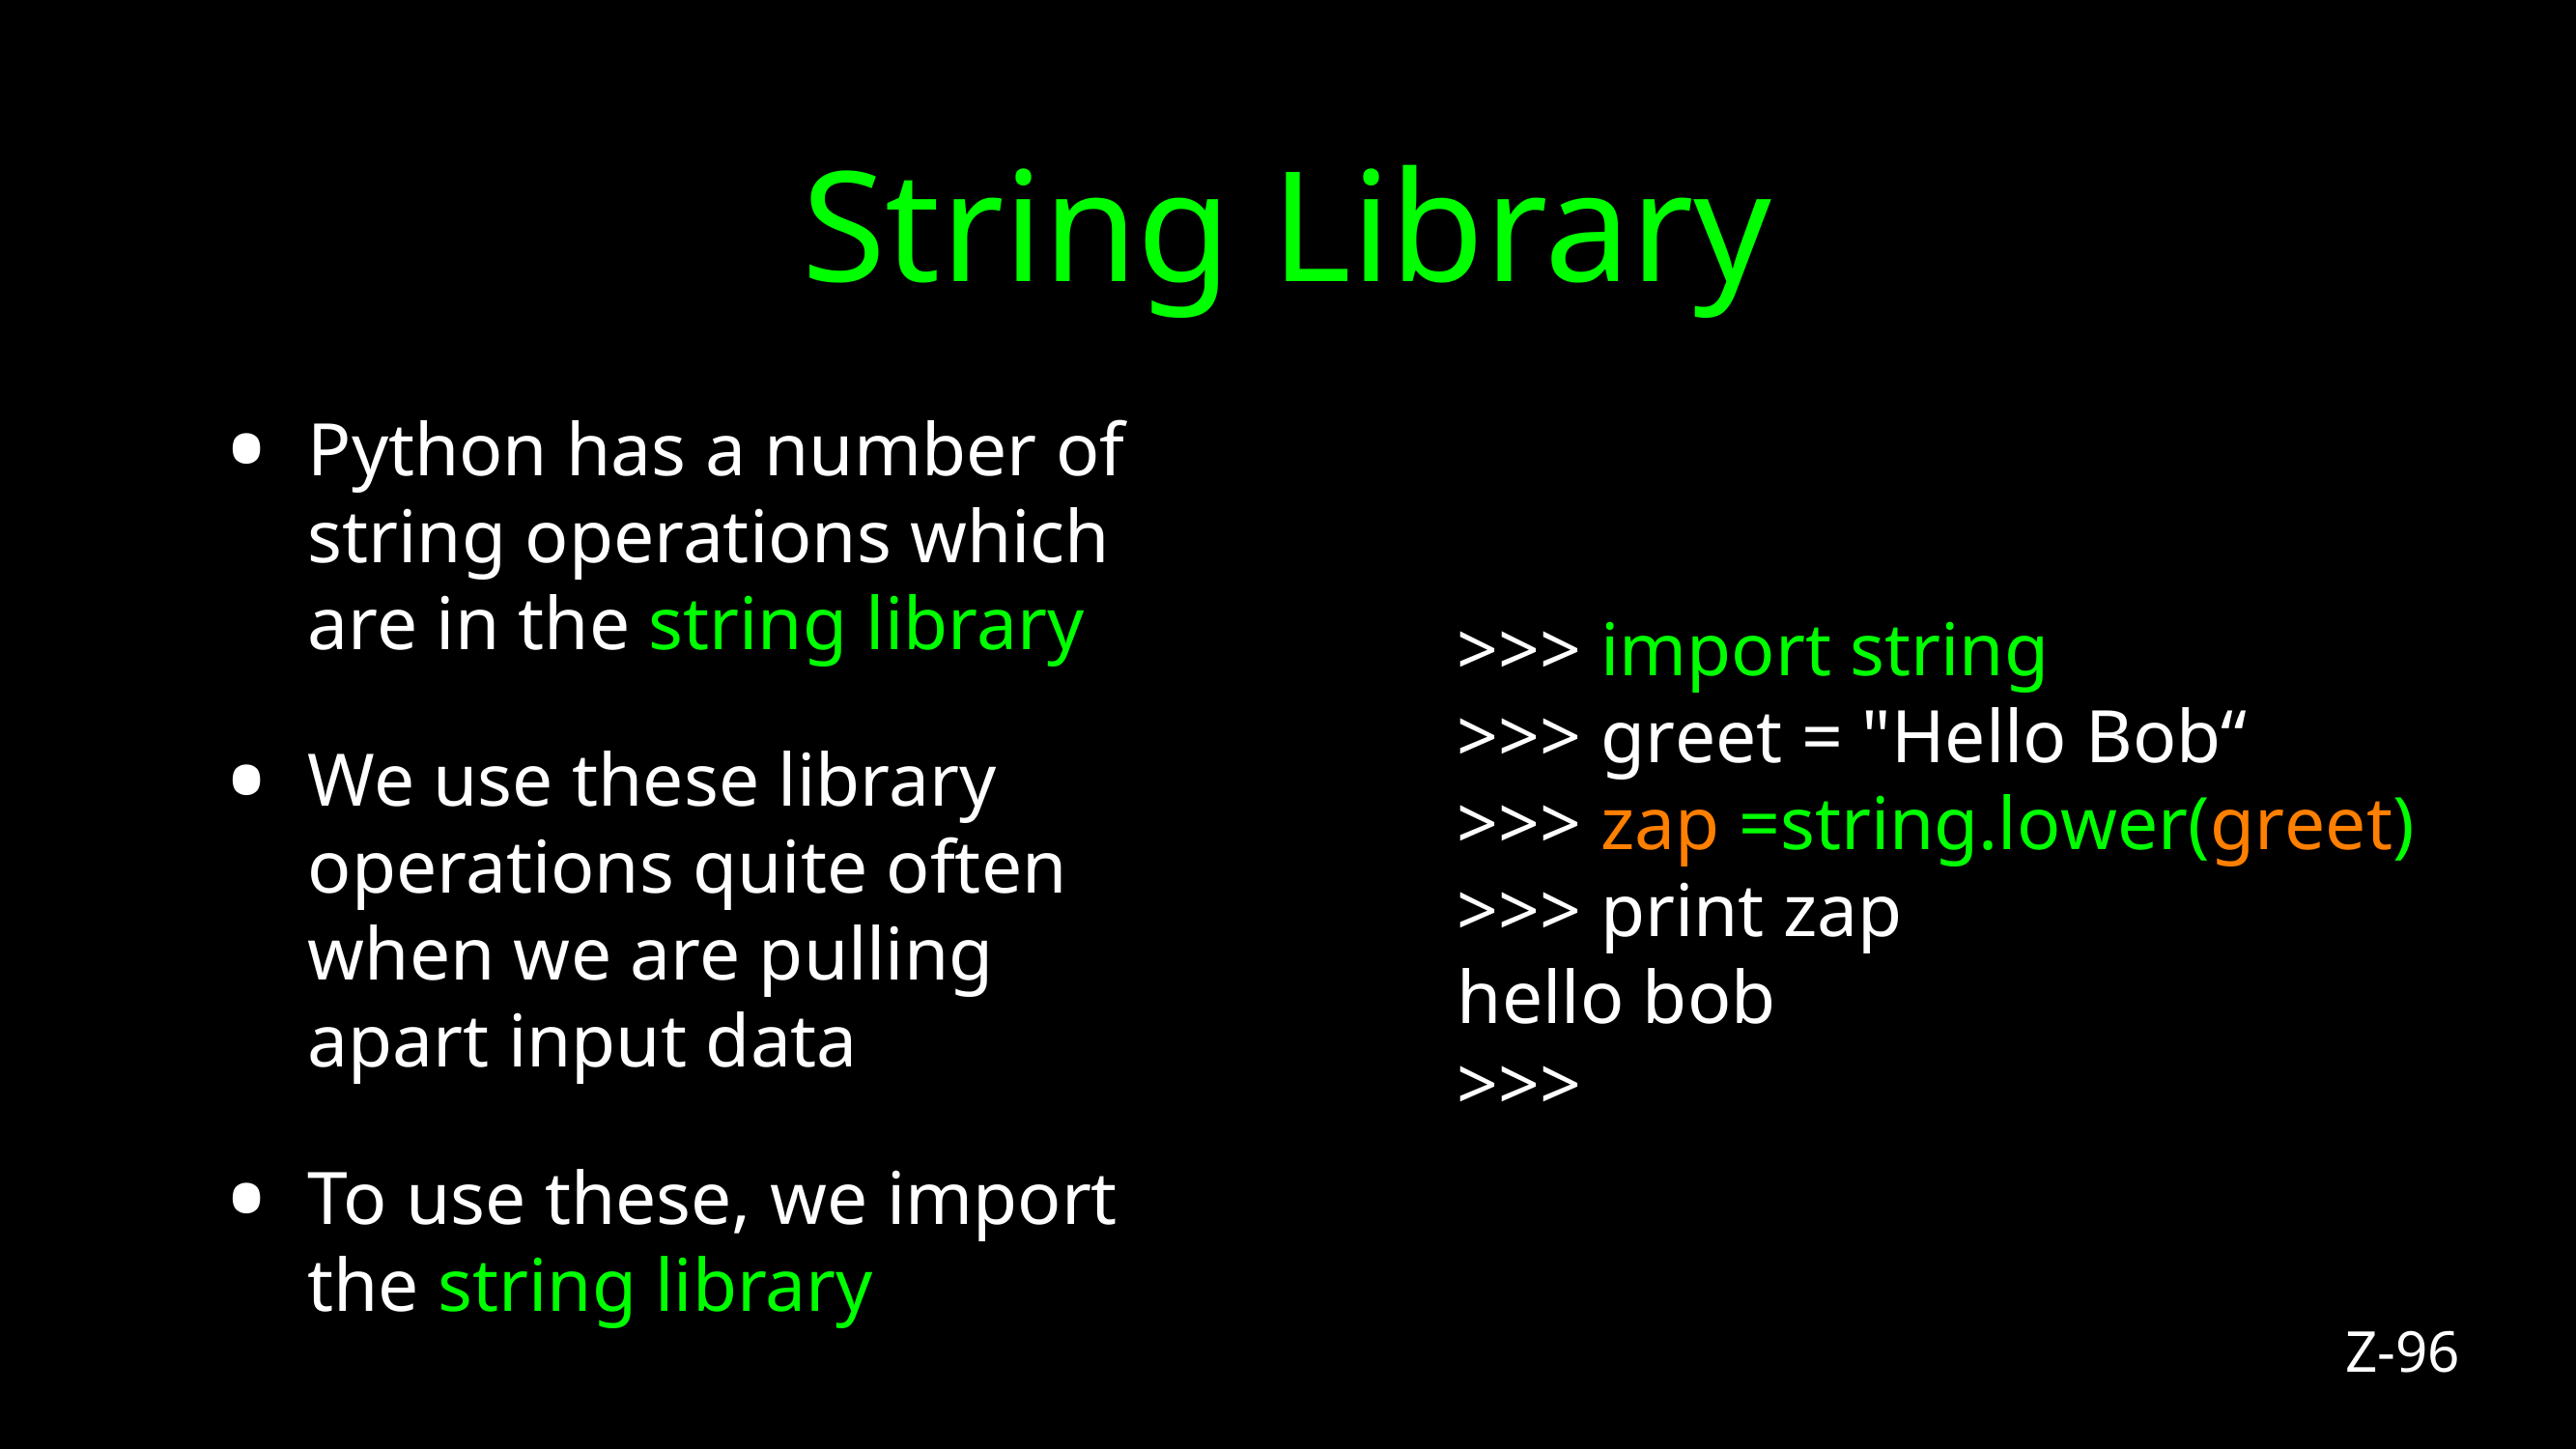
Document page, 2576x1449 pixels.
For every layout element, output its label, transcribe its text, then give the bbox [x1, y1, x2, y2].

text_box Z-96 [2345, 1315, 2460, 1383]
text_box >>> import string >>> greet = "Hello Bob“ >>> zap =string.lower(greet) >>> print zap hello bob >>> [1457, 609, 2520, 1121]
list Python has a number of string operations which are in the string library We use these library operations quite often when we are pulling apart input data To use these, we import the string library [183, 396, 1186, 1332]
title String Library [183, 38, 2392, 403]
